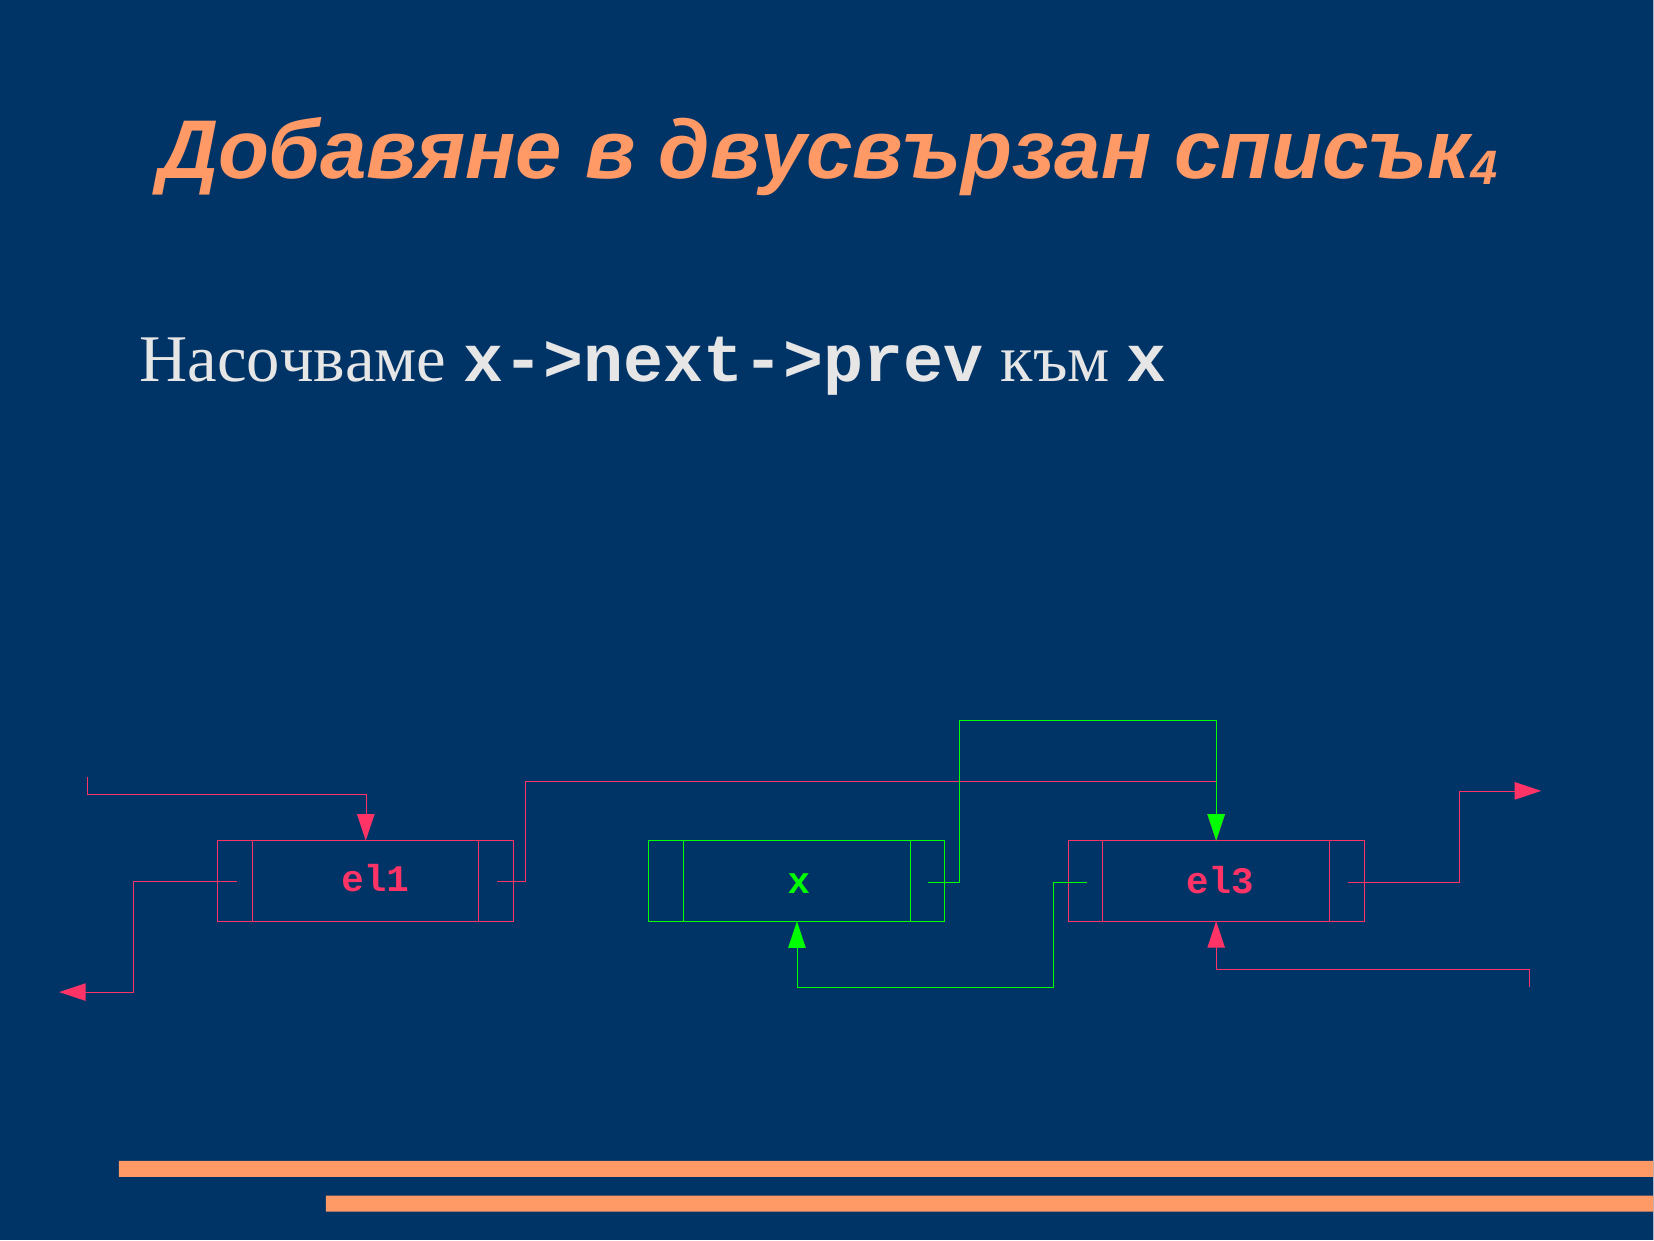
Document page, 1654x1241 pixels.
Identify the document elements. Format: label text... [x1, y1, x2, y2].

text_box x [667, 852, 929, 913]
list Насочваме x->next->prev към x [121, 322, 1561, 1133]
title Добавяне в двусвързан списък4 [121, 46, 1534, 254]
